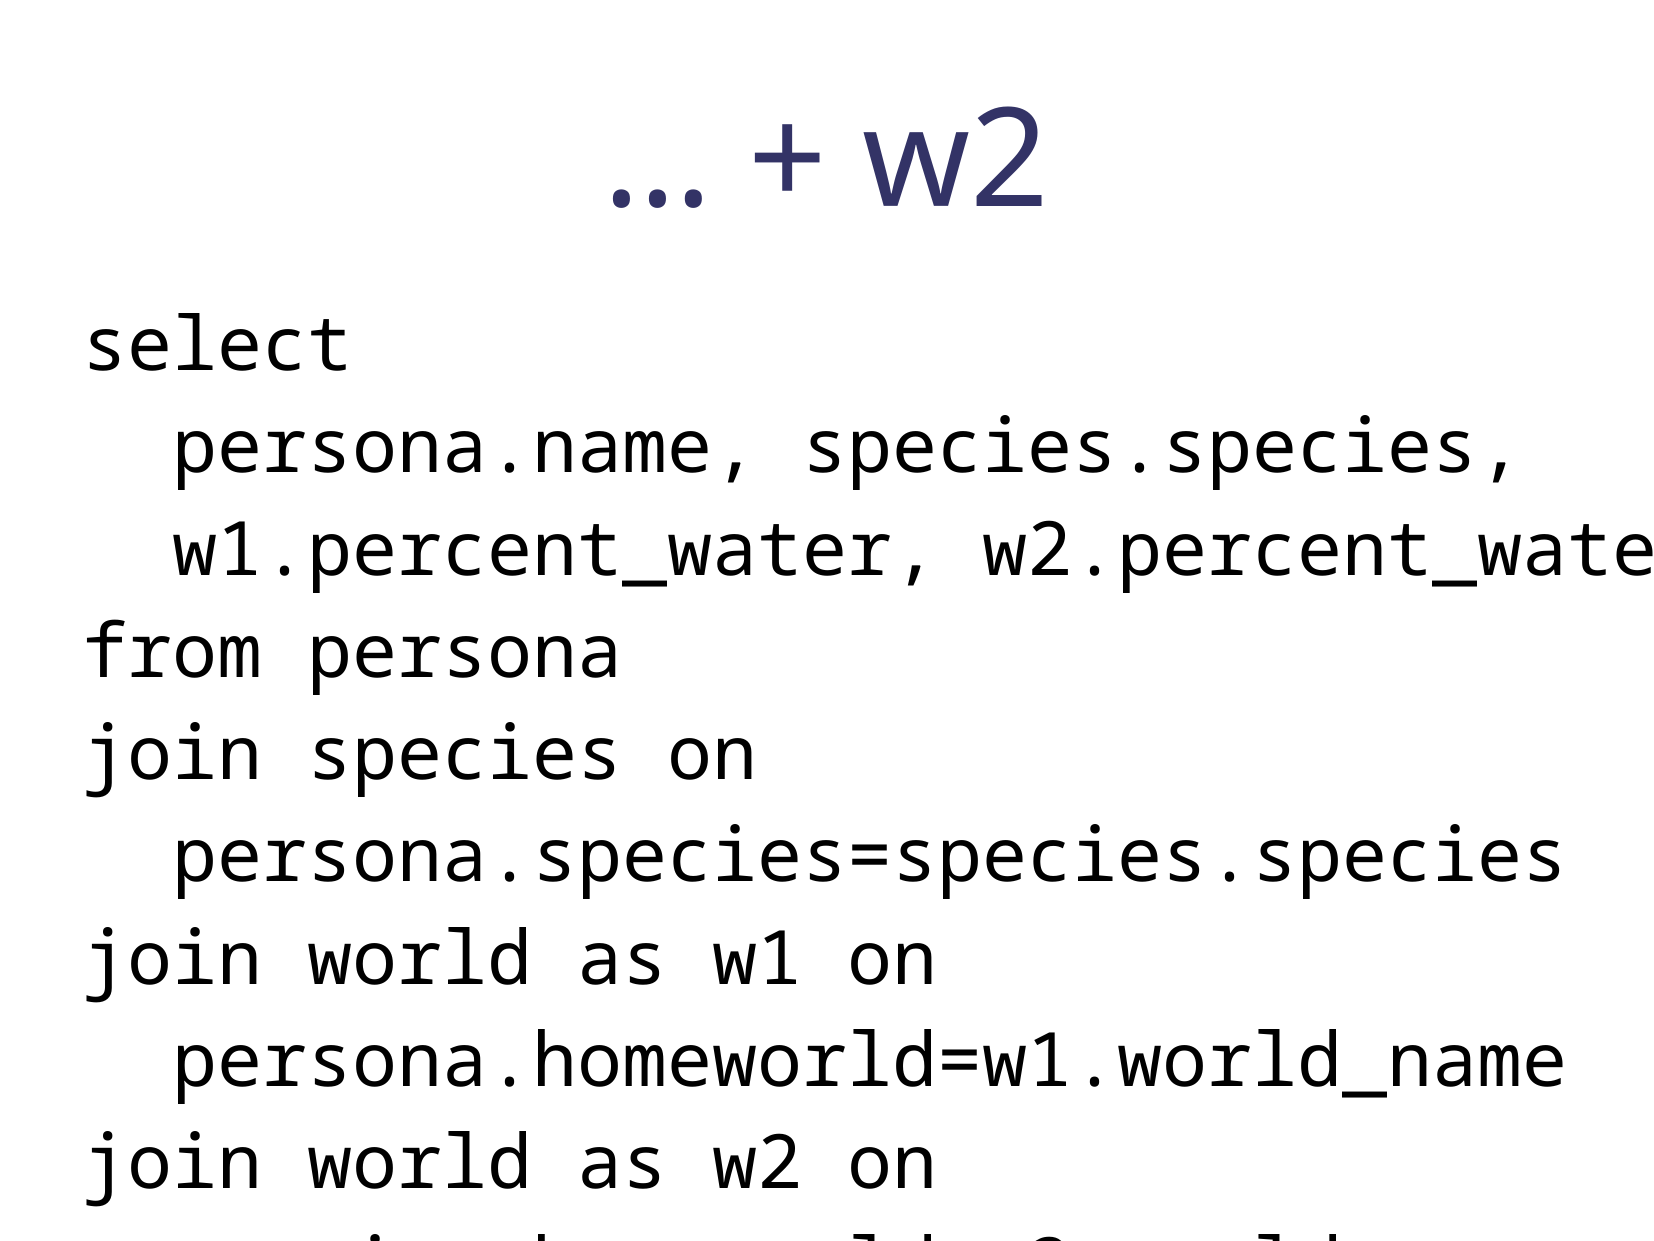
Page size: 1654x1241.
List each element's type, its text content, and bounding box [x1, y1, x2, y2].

title … + w2 [82, 56, 1571, 250]
subtitle select persona.name, species.species, w1.percent_water, w2.percent_water from persona join species on persona.species=species.species join world as w1 on persona.homeworld=w1.world_name join world as w2 on species.homeworld=w2.world_name; [82, 290, 1654, 1116]
